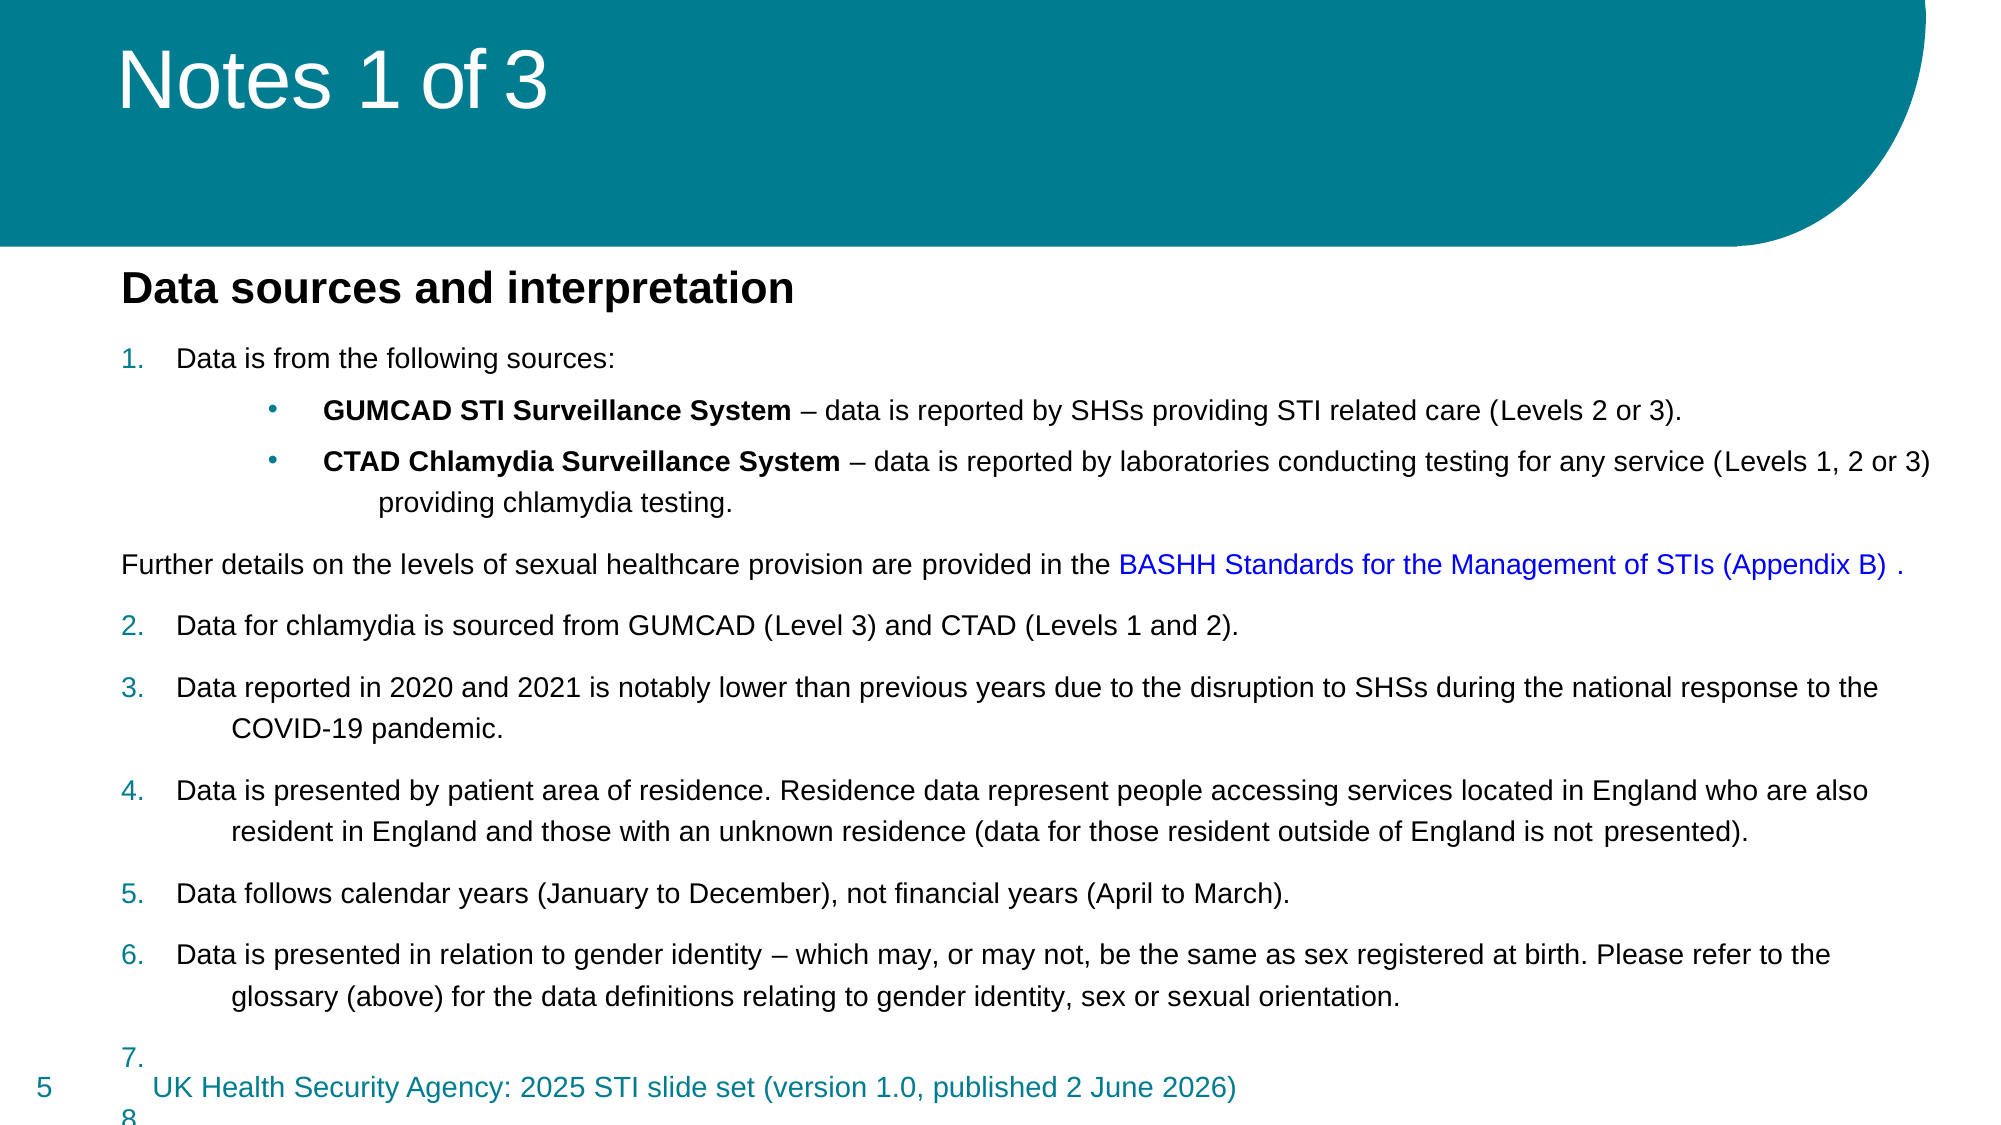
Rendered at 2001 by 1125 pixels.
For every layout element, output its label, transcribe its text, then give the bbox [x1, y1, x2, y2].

text_box [21, 1056, 120, 1117]
text_box Data sources and interpretation Data is from the following sources: GUMCAD STI Surveillance System – data is reported by SHSs providing STI related care (Levels 2 or 3). CTAD Chlamydia Surveillance System – data is reported by laboratories conducting testing for any service (Levels 1, 2 or 3) providing chlamydia testing. Further details on the levels of sexual healthcare provision are provided in the BASHH Standards for the Management of STIs (Appendix B). Data for chlamydia is sourced from GUMCAD (Level 3) and CTAD (Levels 1 and 2). Data reported in 2020 and 2021 is notably lower than previous years due to the disruption to SHSs during the national response to the COVID-19 pandemic. Data is presented by patient area of residence. Residence data represent people accessing services located in England who are also resident in England and those with an unknown residence (data for those resident outside of England is not presented). Data follows calendar years (January to December), not financial years (April to March). Data is presented in relation to gender identity – which may, or may not, be the same as sex registered at birth. Please refer to the glossary (above) for the data definitions relating to gender identity, sex or sexual orientation. [105, 240, 1947, 1057]
text_box UK Health Security Agency: 2025 STI slide set (version 1.0, published 2 June 2026) [137, 1057, 1780, 1116]
title Notes 1 of 3 [101, 29, 1747, 189]
